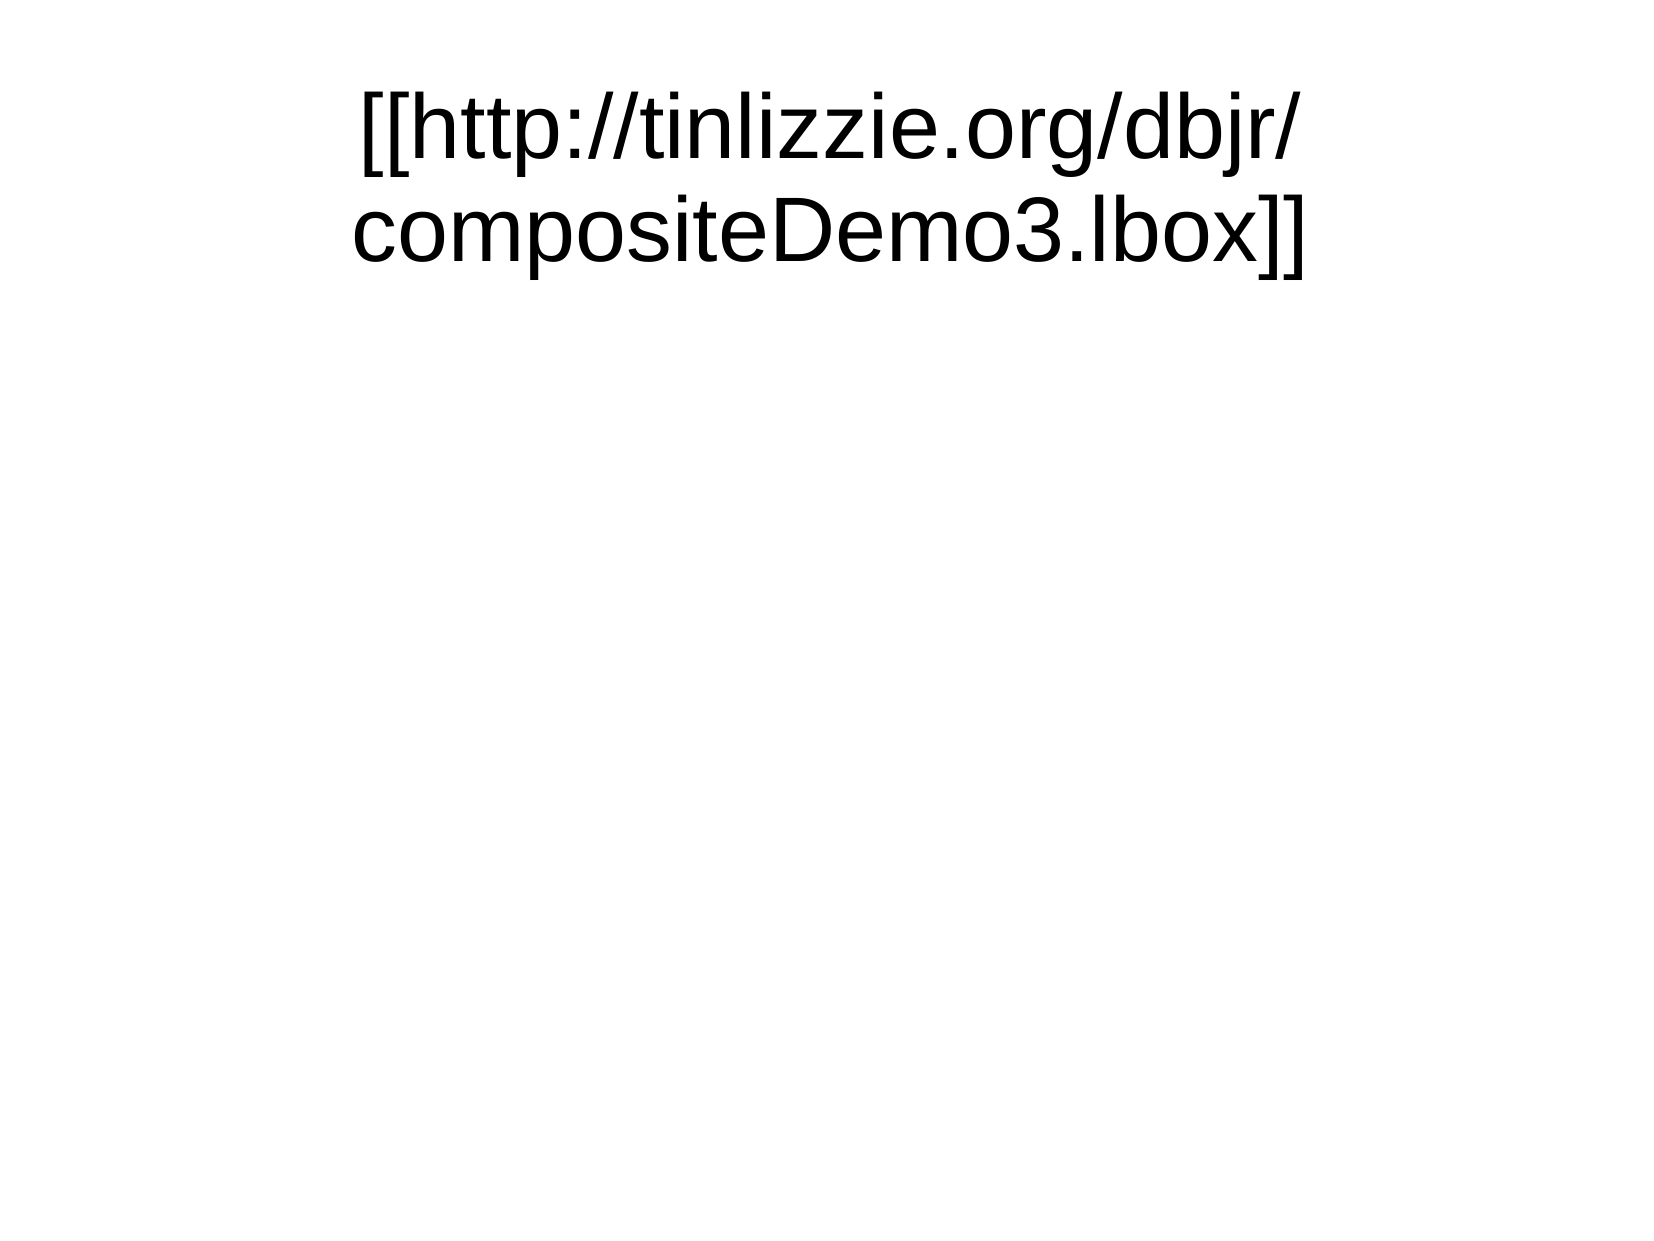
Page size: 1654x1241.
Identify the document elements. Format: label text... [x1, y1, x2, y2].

title [[http://tinlizzie.org/dbjr/compositeDemo3.lbox]] [86, 75, 1576, 283]
